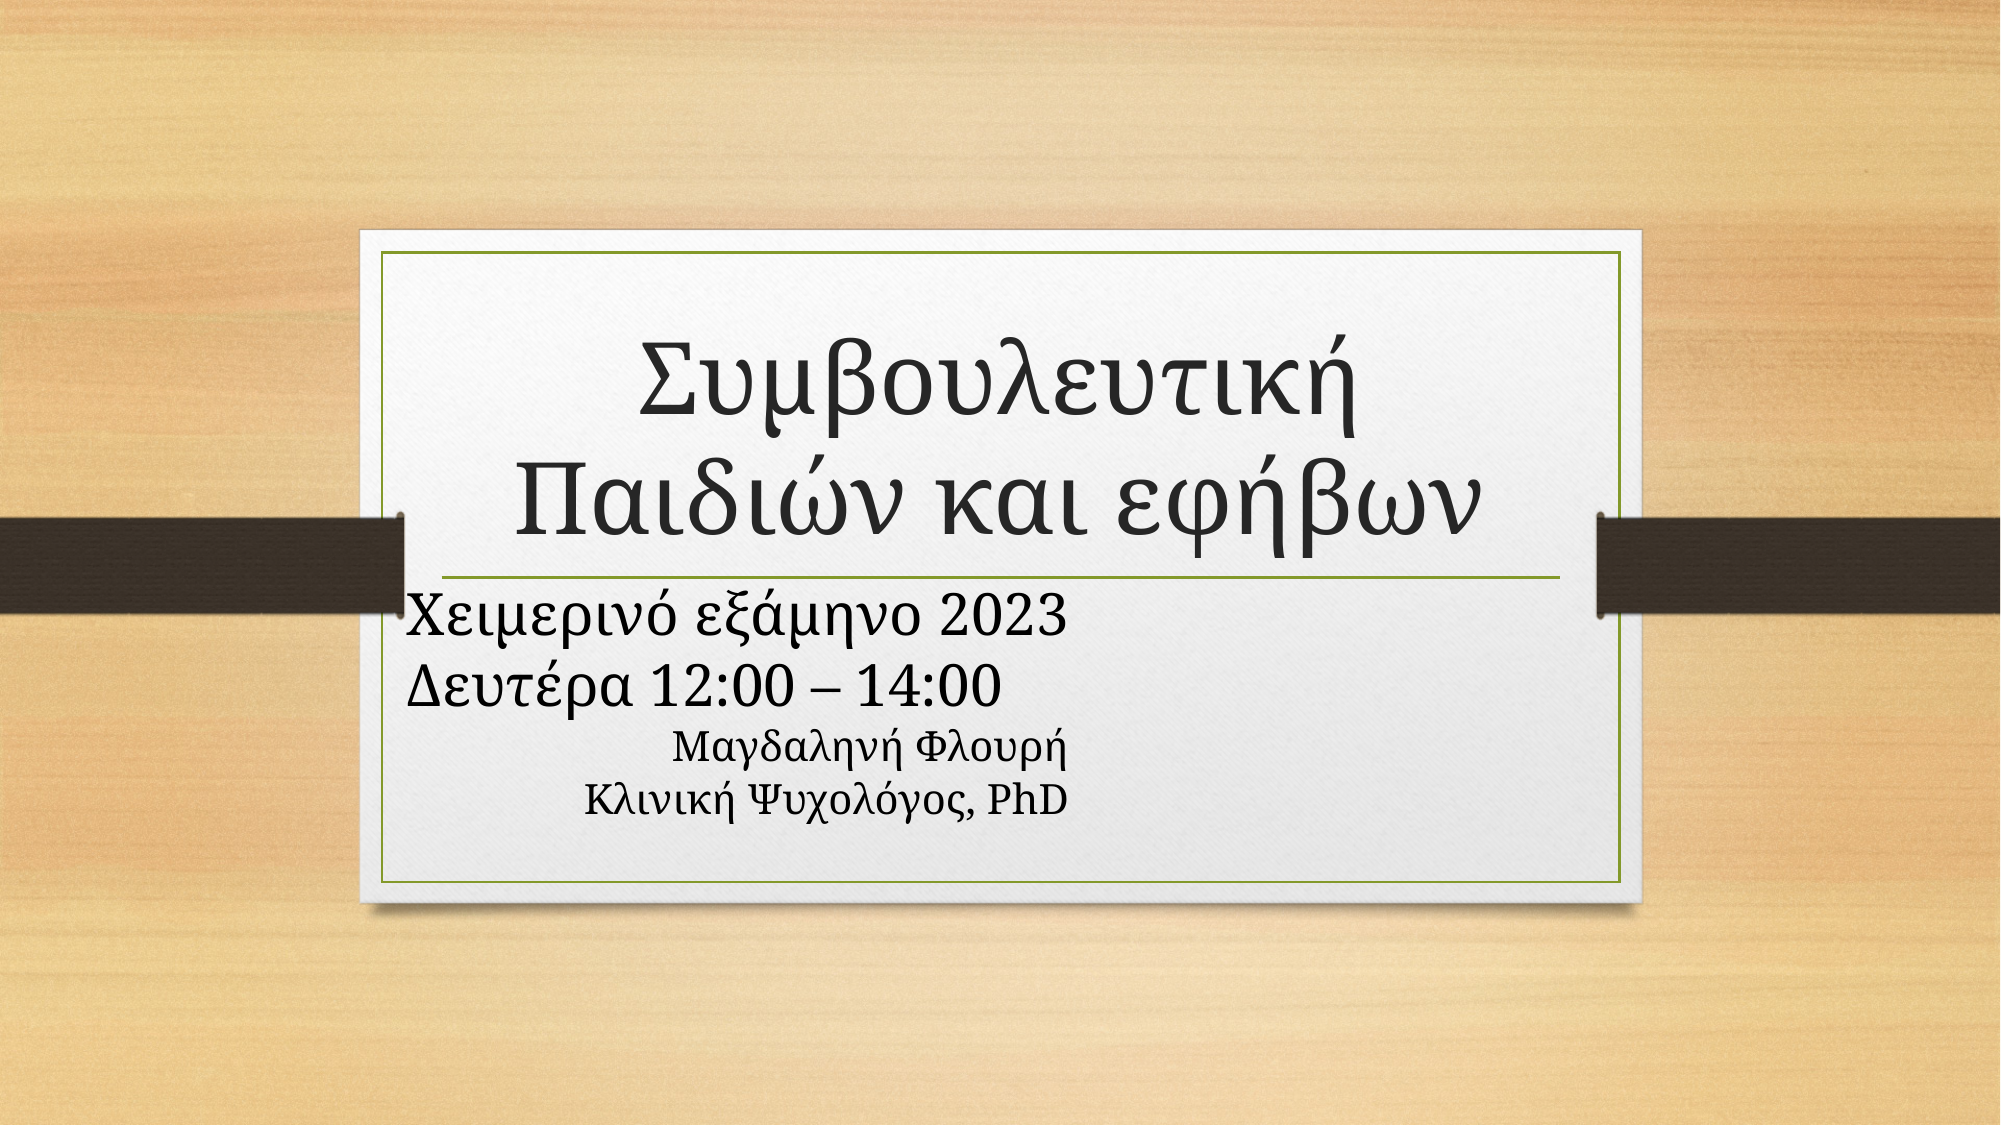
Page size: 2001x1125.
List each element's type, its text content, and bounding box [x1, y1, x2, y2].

title Συμβουλευτική Παιδιών και εφήβων [441, 306, 1560, 556]
subtitle Χειμερινό εξάμηνο 2023 Δευτέρα 12:00 – 14:00 Μαγδαληνή Φλουρή Κλινική Ψυχολόγος, PhD [391, 583, 1615, 879]
